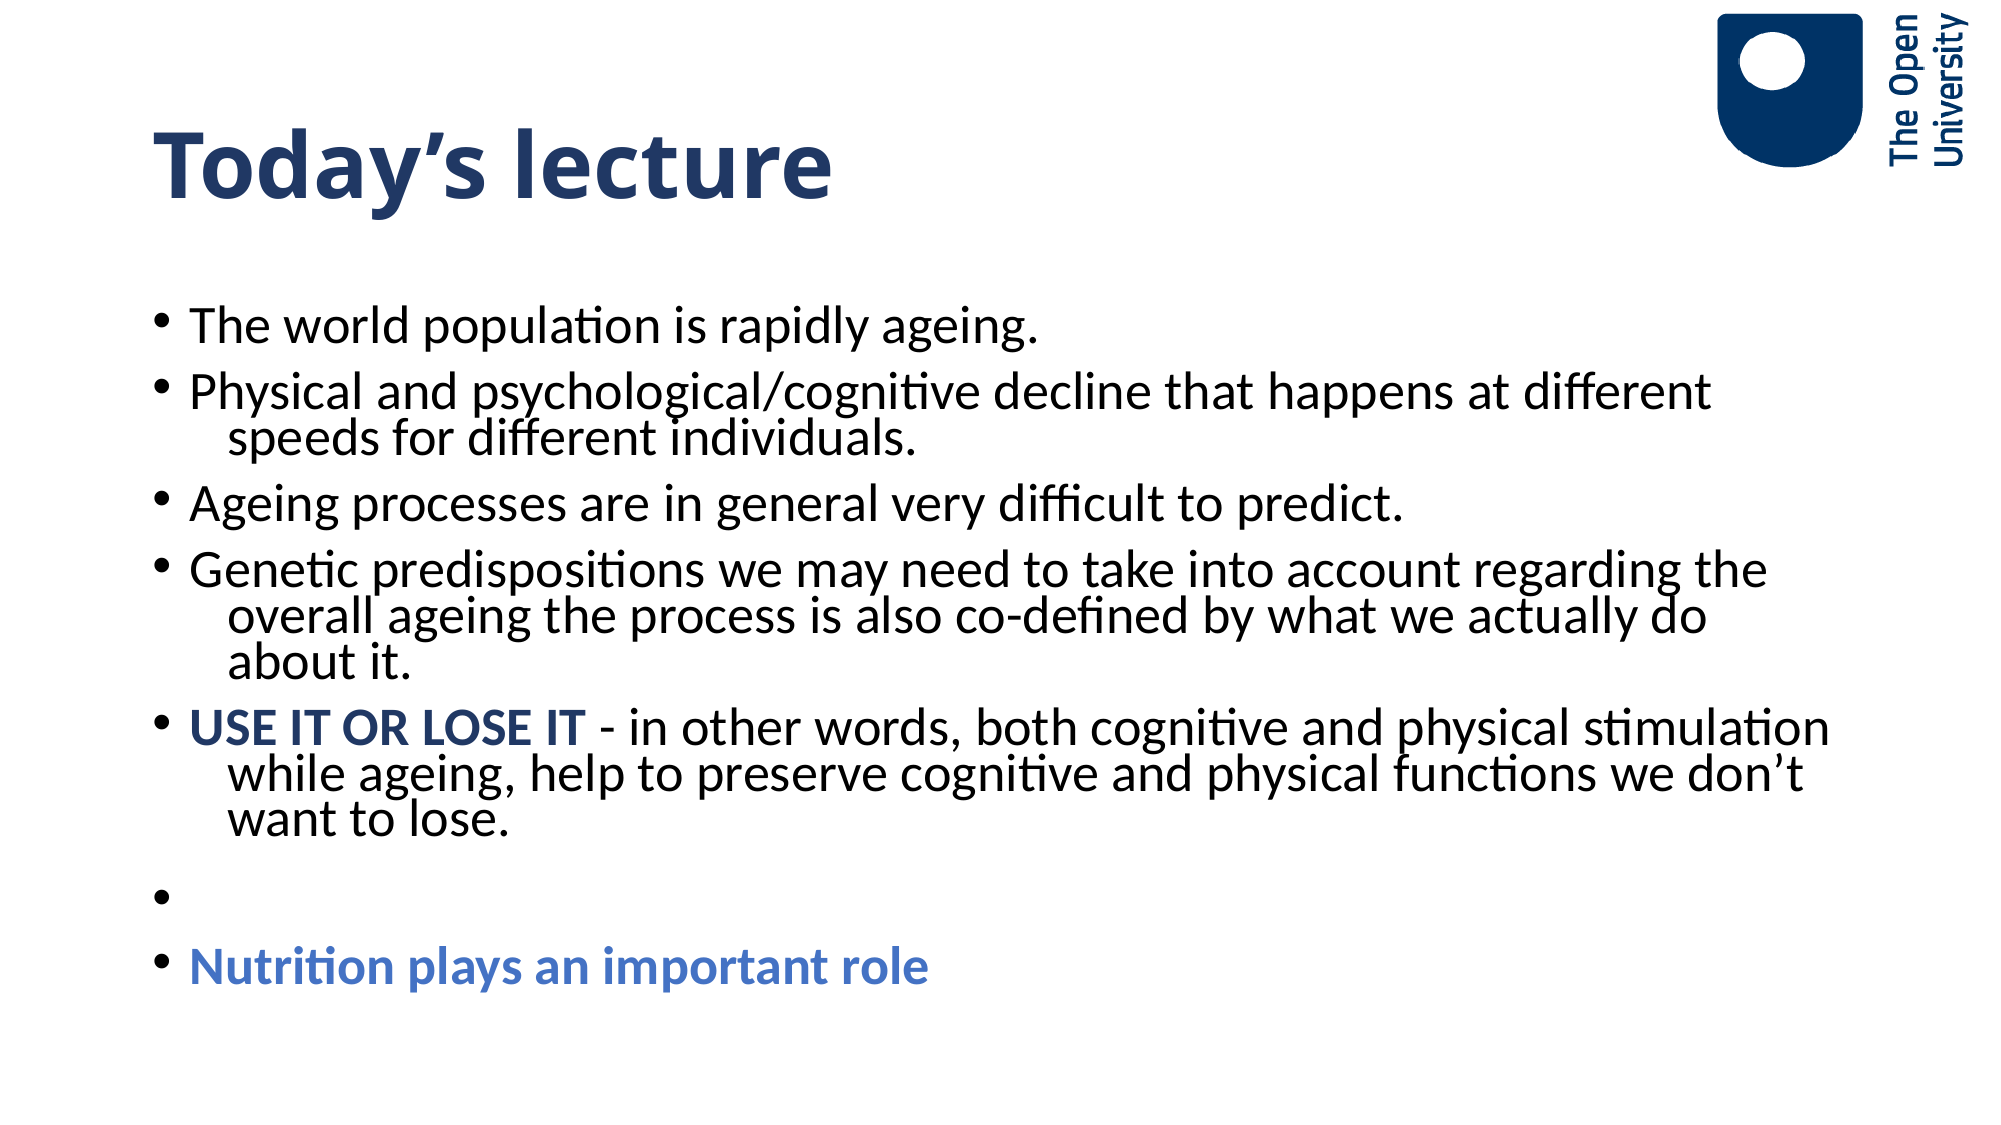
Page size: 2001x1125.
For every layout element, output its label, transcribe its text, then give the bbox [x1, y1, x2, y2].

title Today’s lecture [137, 59, 1863, 278]
picture [1716, 10, 1971, 170]
list The world population is rapidly ageing. Physical and psychological/cognitive decline that happens at different speeds for different individuals. Ageing processes are in general very difficult to predict. Genetic predispositions we may need to take into account regarding the overall ageing the process is also co-defined by what we actually do about it. USE IT OR LOSE IT - in other words, both cognitive and physical stimulation while ageing, help to preserve cognitive and physical functions we don’t want to lose. Nutrition plays an important role [137, 299, 1863, 1048]
